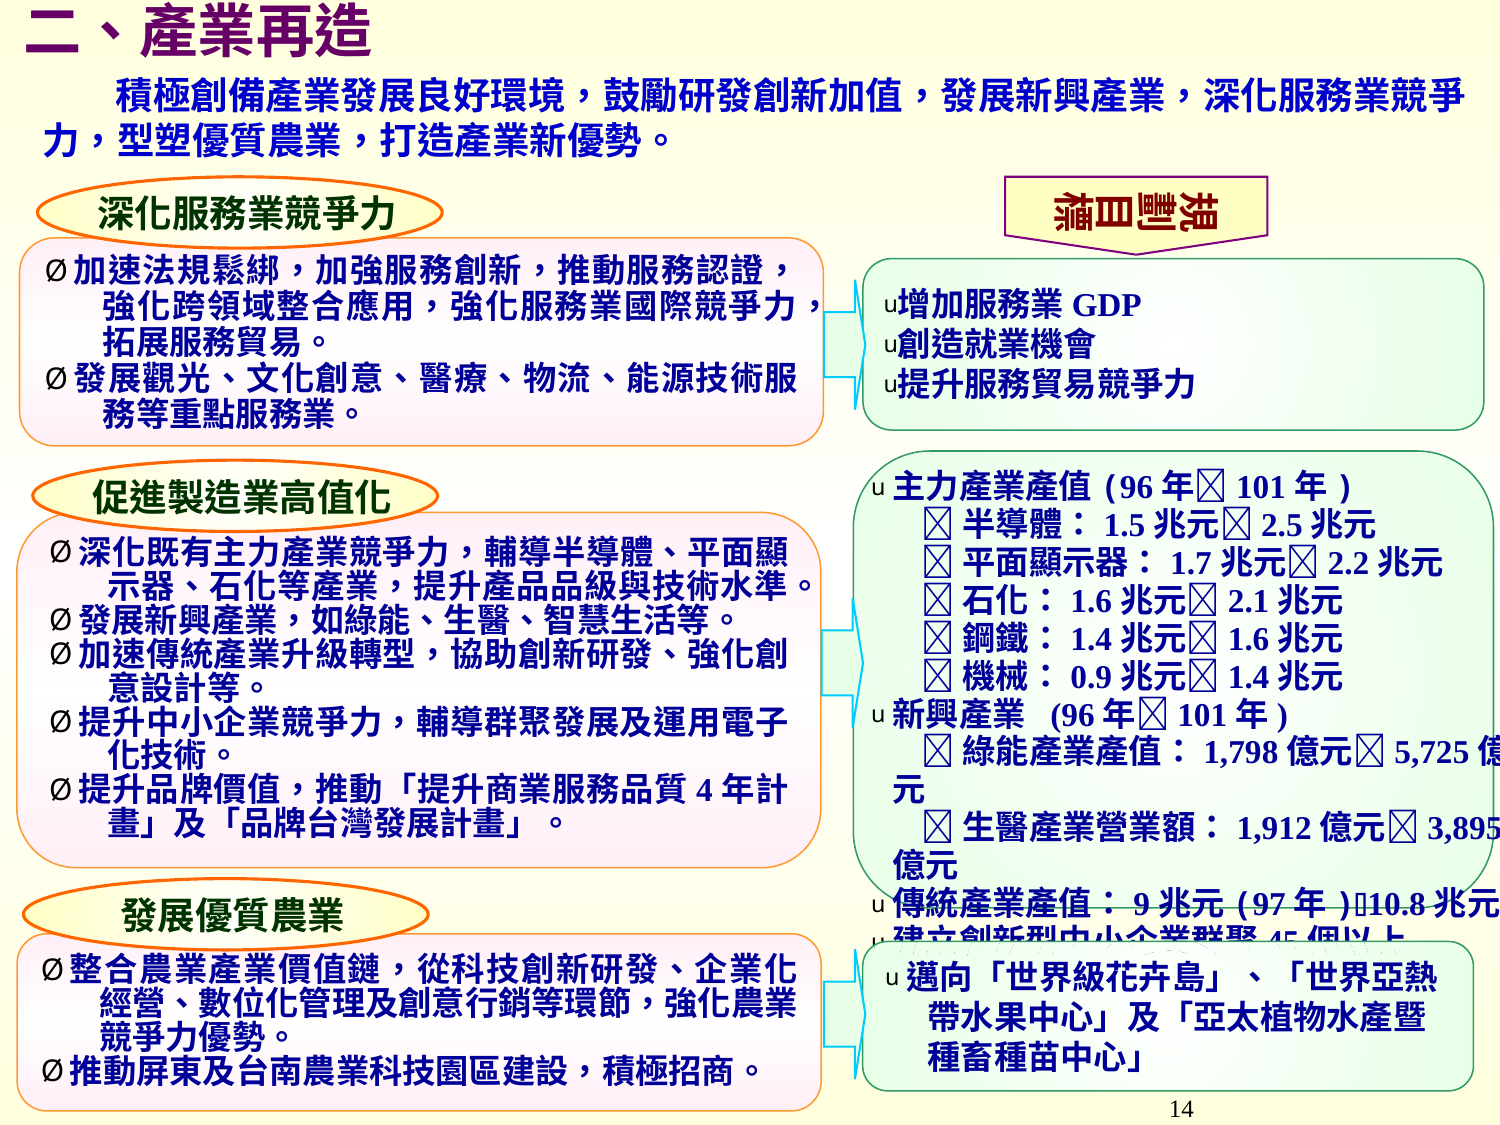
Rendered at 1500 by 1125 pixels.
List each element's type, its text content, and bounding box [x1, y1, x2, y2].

text_box [1032, 895, 1063, 908]
text_box [1397, 895, 1414, 908]
text_box [1066, 895, 1071, 908]
text_box 邁向「世界級花卉島」、「世界亞熱帶水果中心」及「亞太植物水產暨種畜種苗中心」 [862, 941, 1474, 1091]
text_box [1147, 895, 1168, 908]
text_box [118, 176, 362, 184]
text_box [1153, 1055, 1500, 1125]
text_box 發展優質農業 [10, 885, 456, 949]
text_box [110, 878, 342, 885]
text_box 整合農業產業價值鏈，從科技創新研發、企業化經營、數位化管理及創意行銷等環節，強化農業競爭力優勢。 推動屏東及台南農業科技園區建設，積極招商。 [17, 933, 822, 1111]
text_box [893, 451, 1454, 460]
text_box 主力產業產值(96年101年) 半導體：1.5兆元2.5兆元 平面顯示器：1.7兆元2.2兆元 石化：1.6兆元2.1兆元 鋼鐵：1.4兆元1.6兆元 機械：0.9兆元1.4兆元 新興產業 (96年101年) 綠能產業產值：1,798億元5,725億元 生醫產業營業額：1,912億元3,895億元 傳統產業產值：9兆元(97年)10.8兆元 建立創新型中小企業群聚45個以上 [856, 460, 1500, 895]
text_box [821, 507, 864, 852]
text_box [901, 895, 911, 904]
text_box [1390, 895, 1395, 908]
text_box [1011, 895, 1038, 908]
text_box [951, 895, 972, 908]
text_box [1088, 895, 1144, 908]
text_box [1421, 895, 1443, 908]
text_box [1266, 895, 1281, 908]
text_box 二、產業再造 [8, 0, 670, 73]
text_box [1139, 895, 1144, 905]
text_box [920, 895, 930, 908]
text_box 規劃目標 [1005, 176, 1268, 255]
text_box [1172, 895, 1176, 908]
text_box [928, 895, 942, 908]
text_box 促進製造業高值化 [19, 467, 466, 531]
text_box [1358, 896, 1363, 908]
text_box [966, 895, 1007, 908]
text_box 增加服務業GDP 創造就業機會 提升服務貿易競爭力 [868, 275, 1297, 412]
text_box [1180, 895, 1240, 908]
text_box [1347, 895, 1355, 908]
text_box 積極創備產業發展良好環境，鼓勵研發創新加值，發展新興產業，深化服務業競爭力，型塑優質農業，打造產業新優勢。 [27, 64, 1494, 169]
text_box [1378, 895, 1387, 908]
text_box [823, 258, 1484, 431]
text_box 加速法規鬆綁，加強服務創新，推動服務認證，強化跨領域整合應用，強化服務業國際競爭力，拓展服務貿易。 發展觀光、文化創意、醫療、物流、能源技術服務等重點服務業。 [19, 237, 824, 446]
text_box [1258, 895, 1263, 905]
text_box [115, 460, 355, 467]
text_box 深化既有主力產業競爭力，輔導半導體、平面顯示器、石化等產業，提升產品品級與技術水準。 發展新興產業，如綠能、生醫、智慧生活等。 加速傳統產業升級轉型，協助創新研發、強化創意設計等。 提升中小企業競爭力，輔導群聚發展及運用電子化技術。 提升品牌價值，推動「提升商業服務品質4年計畫」及「品牌台灣發展計畫」。 [16, 512, 821, 868]
text_box [823, 949, 866, 1080]
text_box [1366, 895, 1373, 908]
text_box [1243, 895, 1263, 908]
text_box [1314, 895, 1344, 908]
text_box [1279, 895, 1309, 908]
text_box 深化服務業競爭力 [24, 184, 470, 248]
